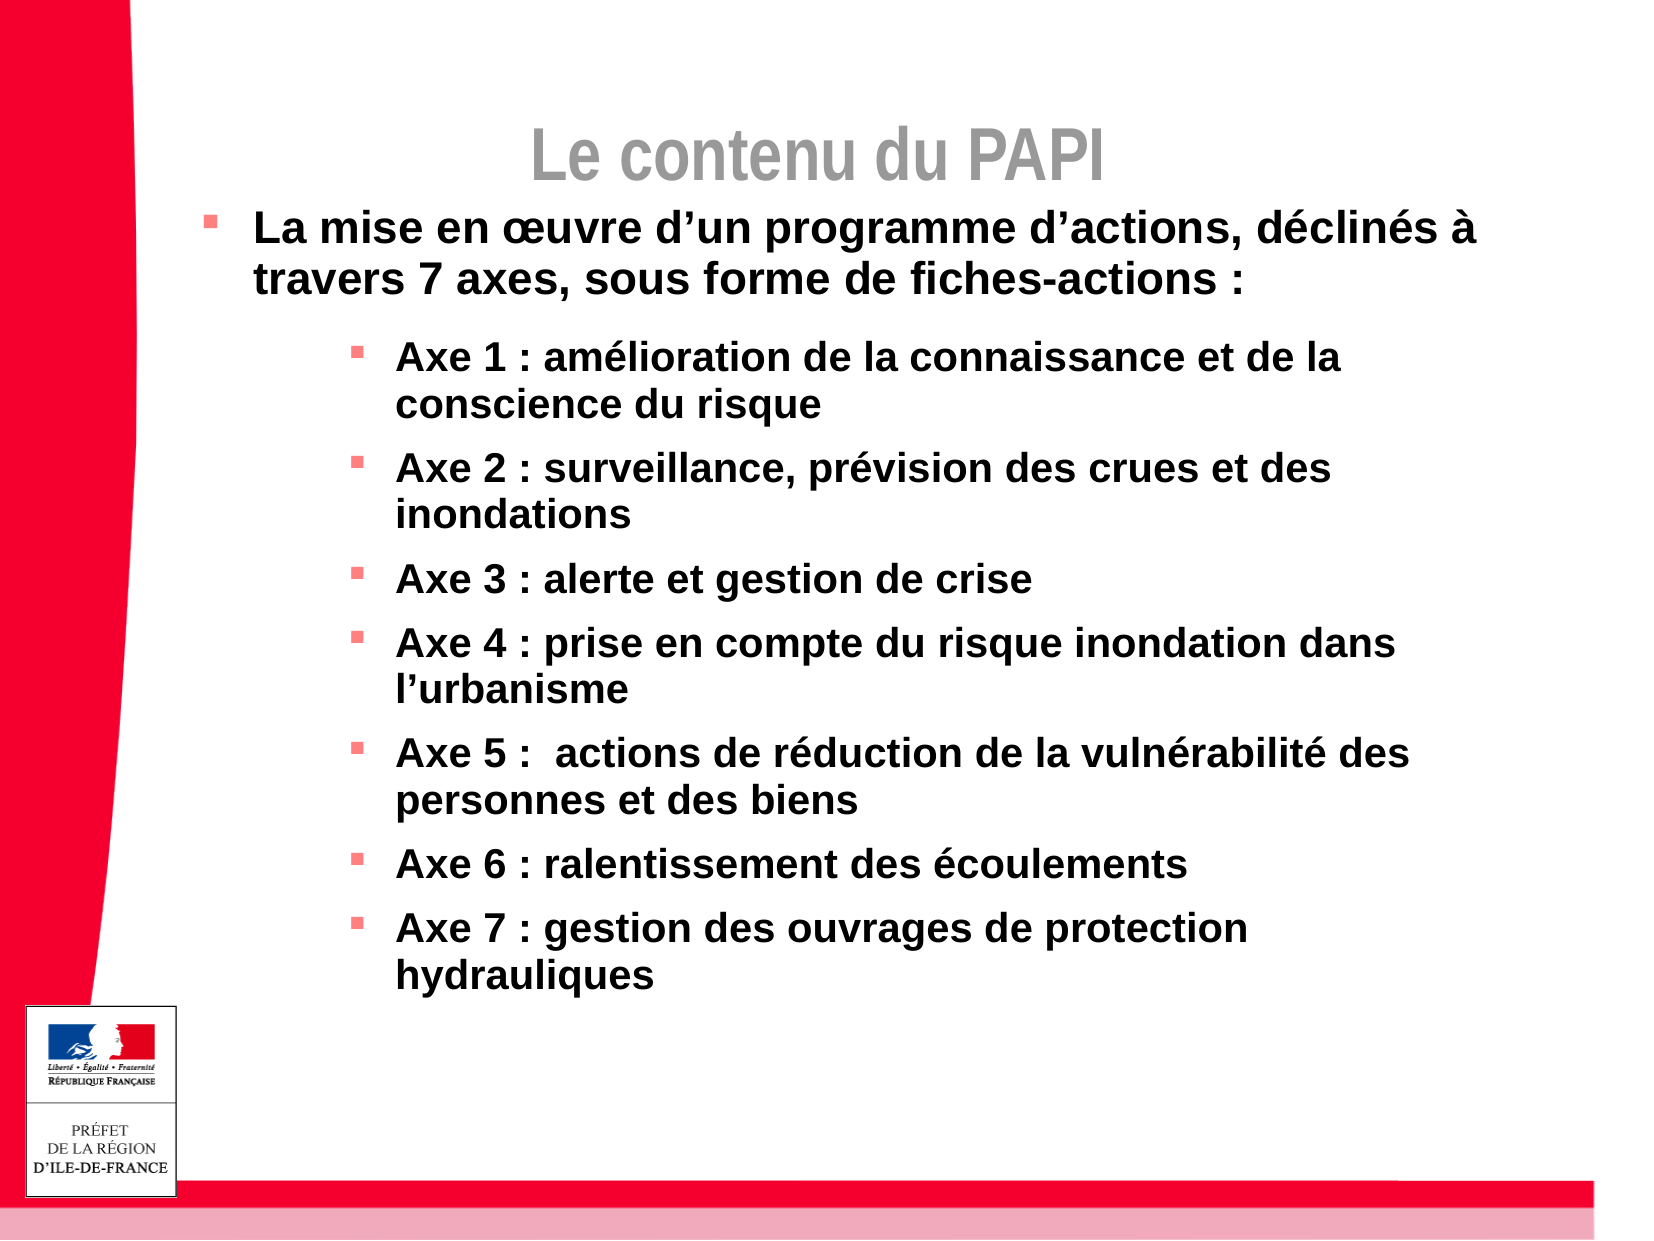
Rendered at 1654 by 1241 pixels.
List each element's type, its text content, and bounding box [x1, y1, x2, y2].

list La mise en œuvre d’un programme d’actions, déclinés à travers 7 axes, sous forme de fiches-actions : Axe 1 : amélioration de la connaissance et de la conscience du risque Axe 2 : surveillance, prévision des crues et des inondations Axe 3 : alerte et gestion de crise Axe 4 : prise en compte du risque inondation dans l’urbanisme Axe 5 : actions de réduction de la vulnérabilité des personnes et des biens Axe 6 : ralentissement des écoulements Axe 7 : gestion des ouvrages de protection hydrauliques [182, 201, 1512, 1111]
title Le contenu du PAPI [82, 49, 1571, 257]
picture [0, 0, 1653, 1240]
